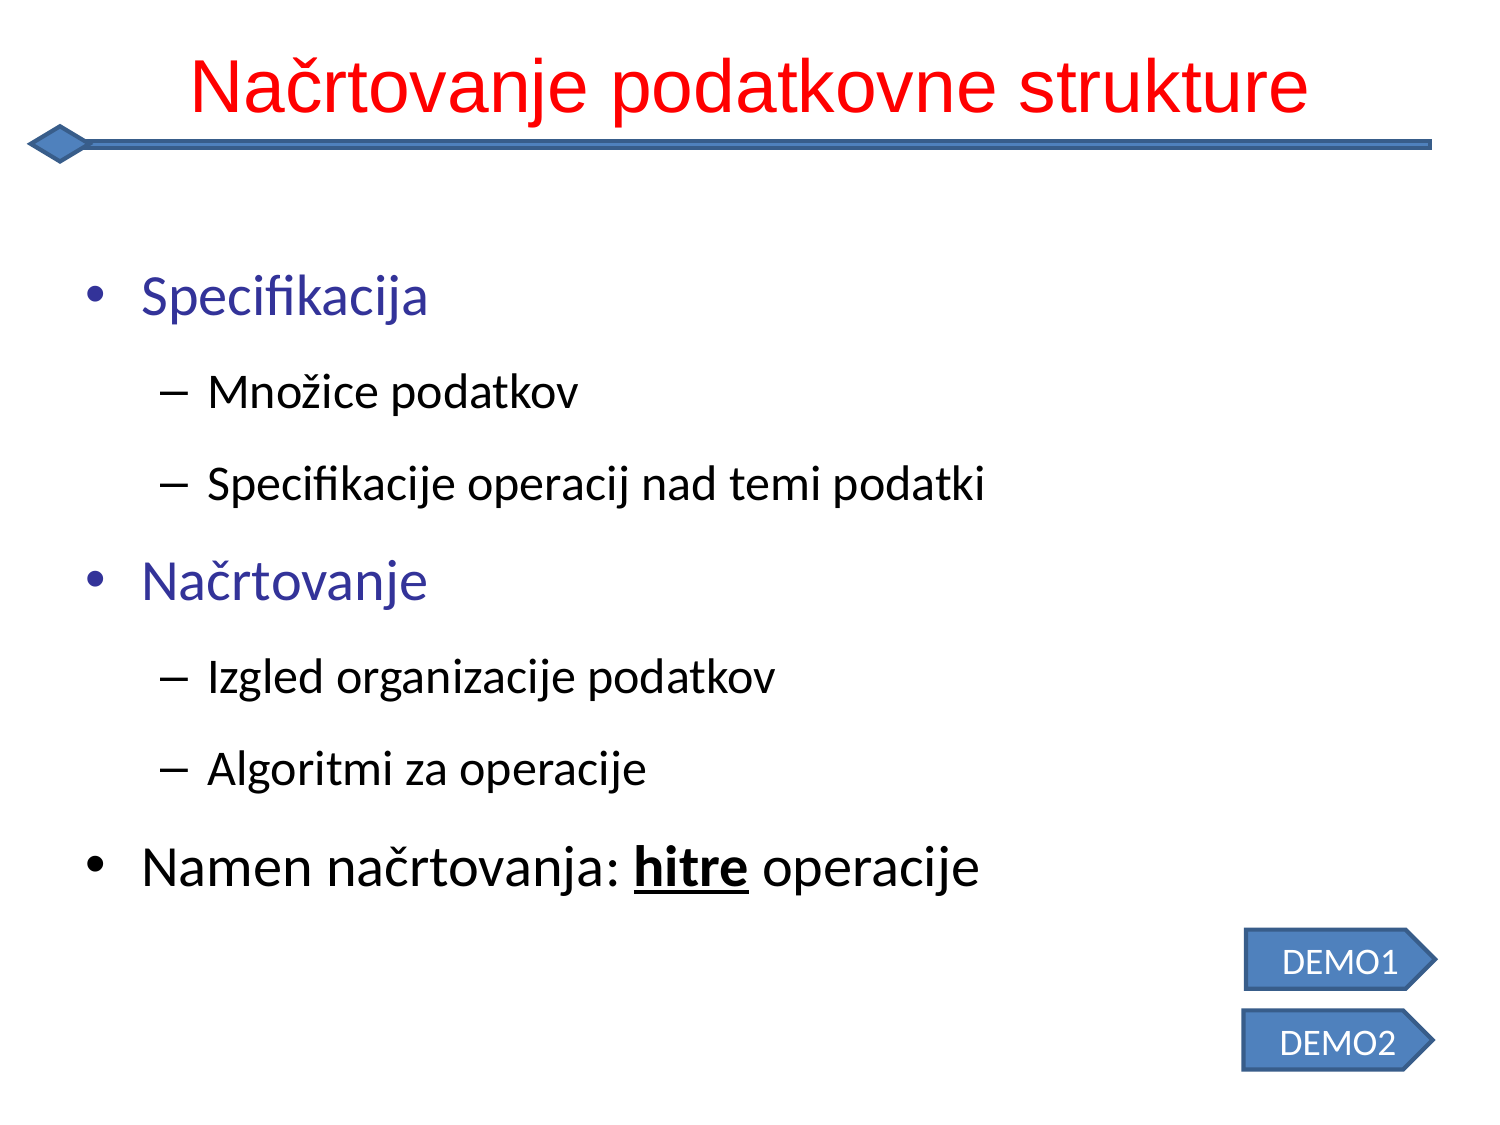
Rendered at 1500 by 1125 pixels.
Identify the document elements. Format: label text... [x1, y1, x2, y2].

text_box DEMO2 [1243, 1010, 1433, 1070]
title Načrtovanje podatkovne strukture [75, 23, 1426, 141]
list Specifikacija Množice podatkov Specifikacije operacij nad temi podatki Načrtovanje Izgled organizacije podatkov Algoritmi za operacije Namen načrtovanja: hitre operacije [70, 257, 1500, 1001]
text_box DEMO1 [1246, 929, 1436, 989]
